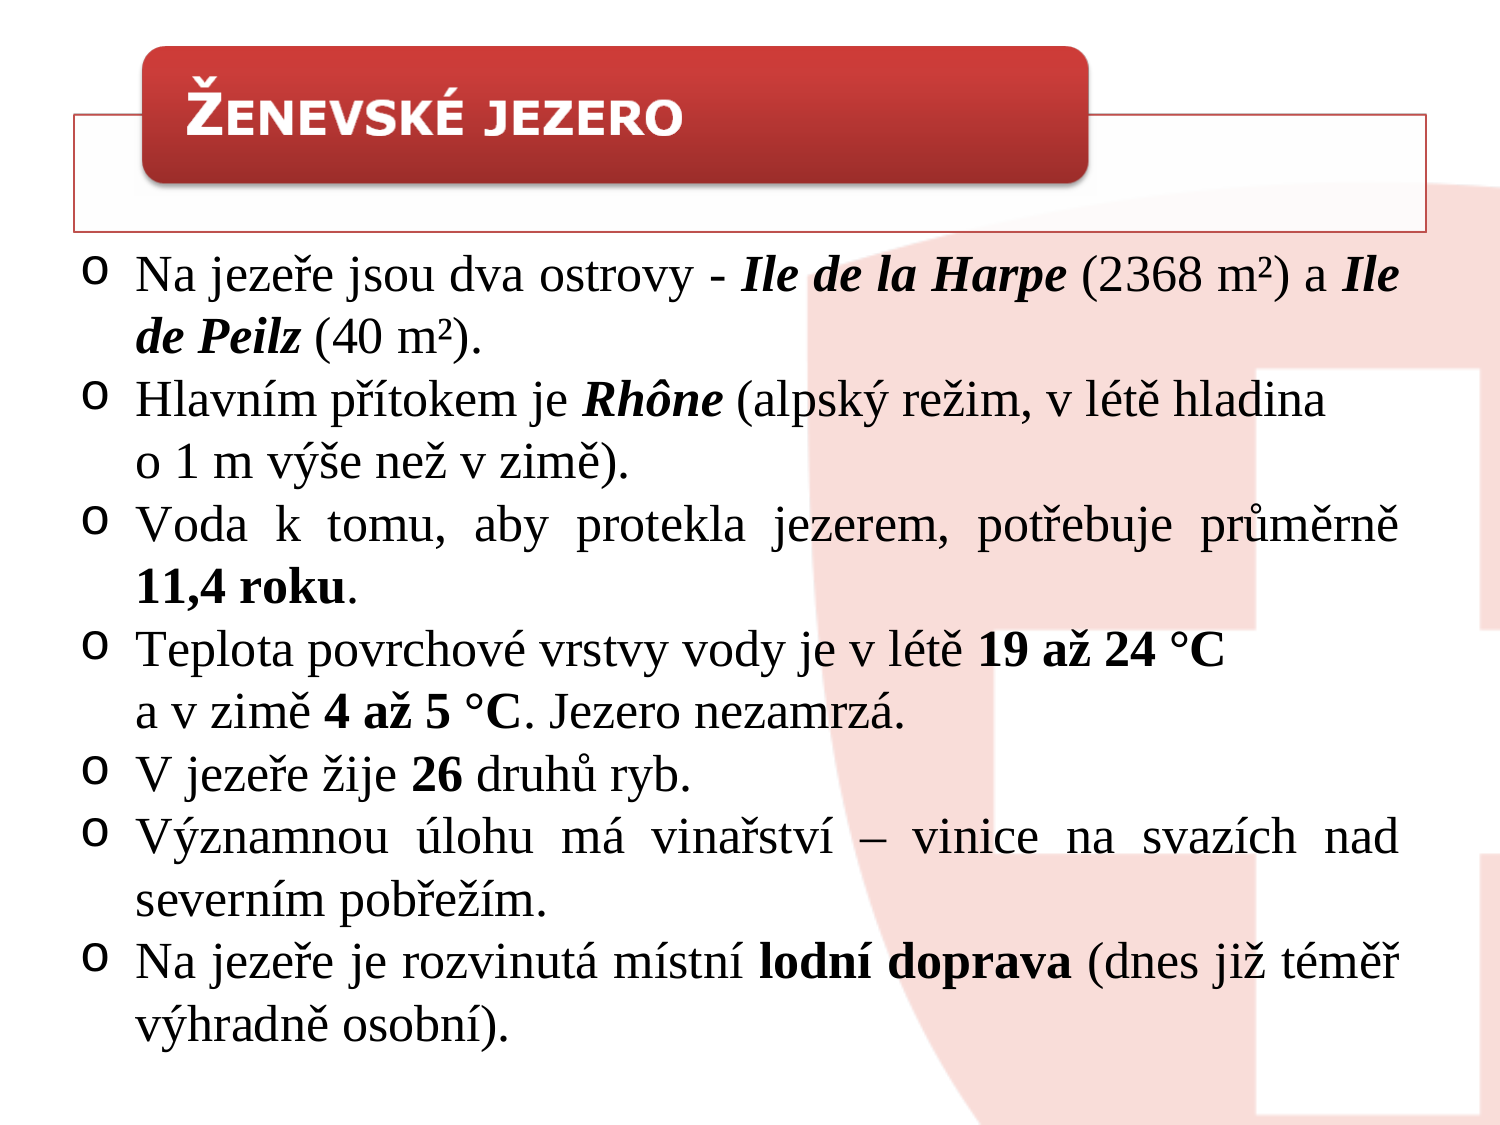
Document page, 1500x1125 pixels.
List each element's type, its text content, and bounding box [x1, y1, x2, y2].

picture [72, 42, 1500, 1125]
text_box Na jezeře jsou dva ostrovy - Ile de la Harpe (2368 m²) a Ile de Peilz (40 m²). Hlavním přítokem je Rhône (alpský režim, v létě hladina o 1 m výše než v zimě). Voda k tomu, aby protekla jezerem, potřebuje průměrně 11,4 roku. Teplota povrchové vrstvy vody je v létě 19 až 24 °C a v zimě 4 až 5 °C. Jezero nezamrzá. V jezeře žije 26 druhů ryb. Významnou úlohu má vinařství – vinice na svazích nad severním pobřežím. Na jezeře je rozvinutá místní lodní doprava (dnes již téměř výhradně osobní). [64, 231, 1415, 1060]
